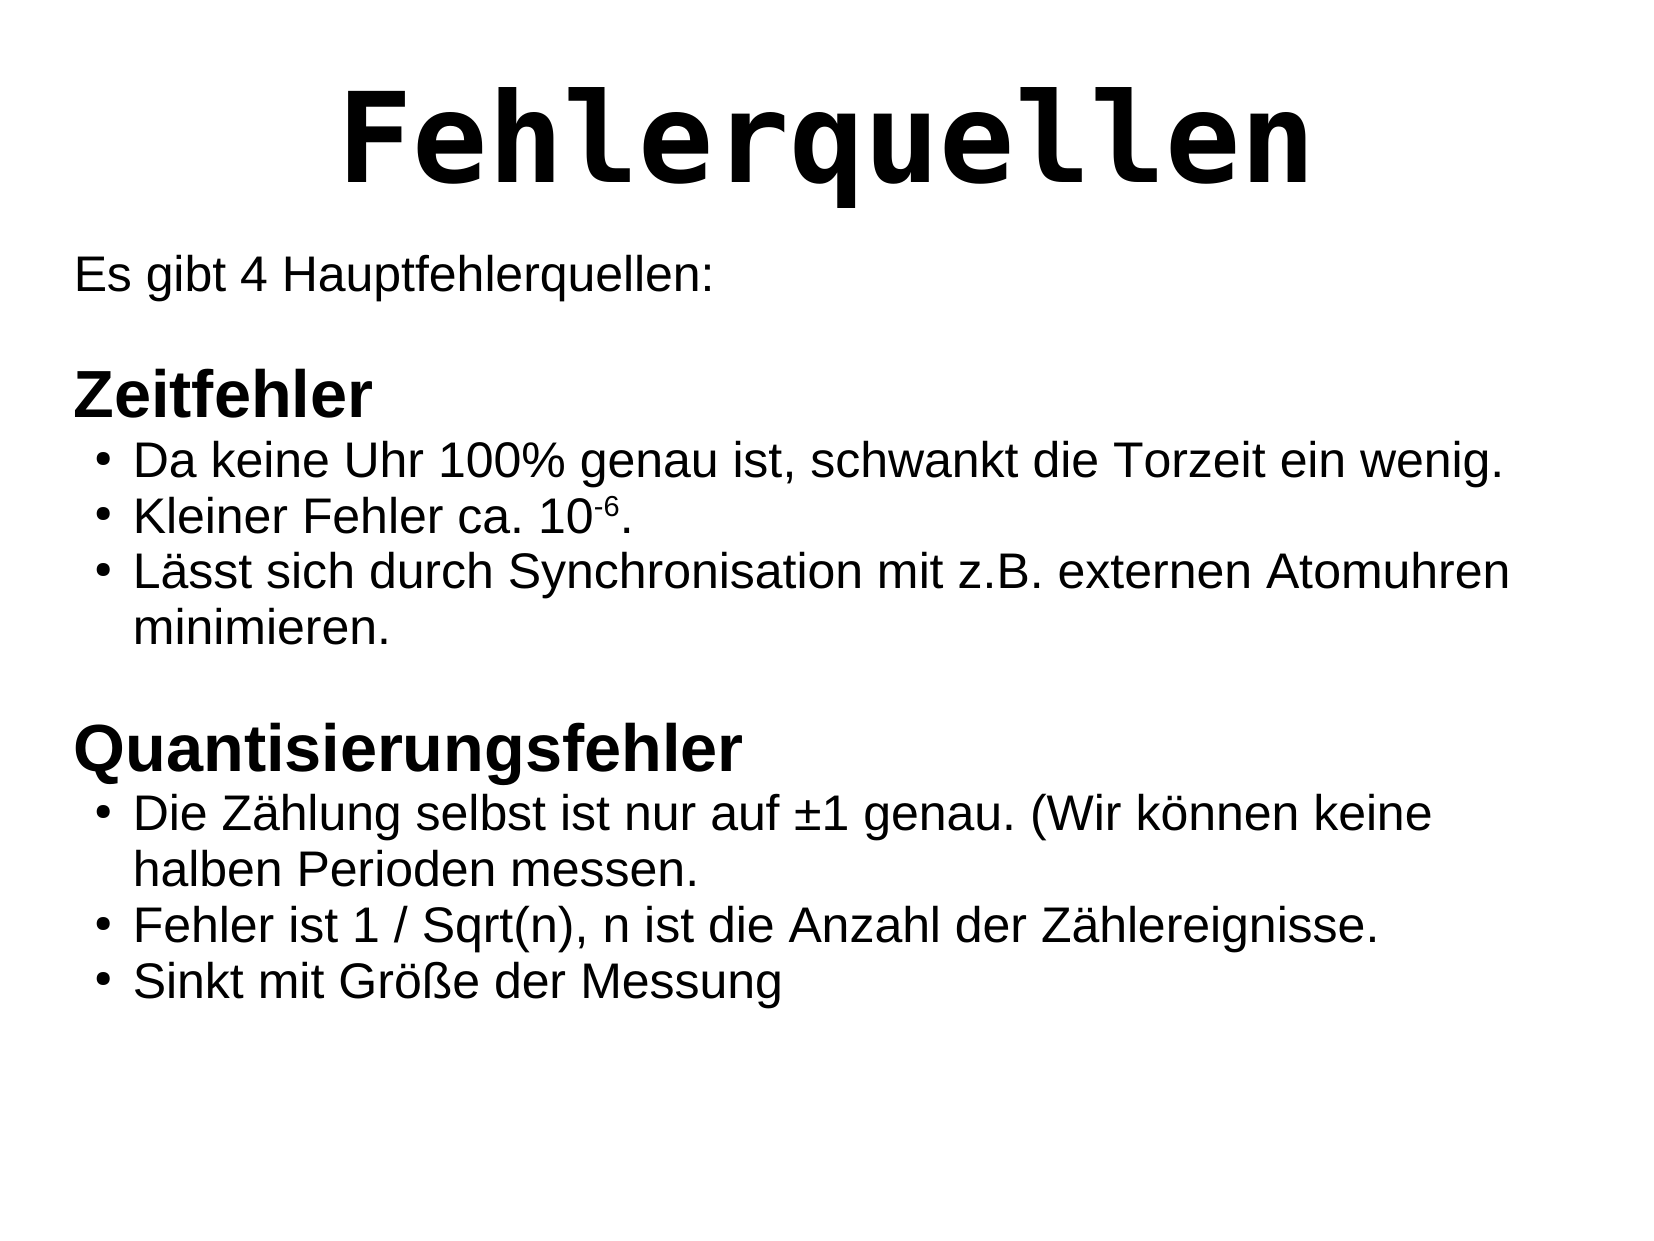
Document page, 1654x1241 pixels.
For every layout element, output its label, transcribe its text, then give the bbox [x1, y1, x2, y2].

text_box Fehlerquellen [59, 59, 1595, 220]
text_box Es gibt 4 Hauptfehlerquellen: Zeitfehler Da keine Uhr 100% genau ist, schwankt die Torzeit ein wenig. Kleiner Fehler ca. 10-6. Lässt sich durch Synchronisation mit z.B. externen Atomuhren minimieren. Quantisierungsfehler Die Zählung selbst ist nur auf ±1 genau. (Wir können keine halben Perioden messen. Fehler ist 1 / Sqrt(n), n ist die Anzahl der Zählereignisse. Sinkt mit Größe der Messung [59, 238, 1595, 1182]
